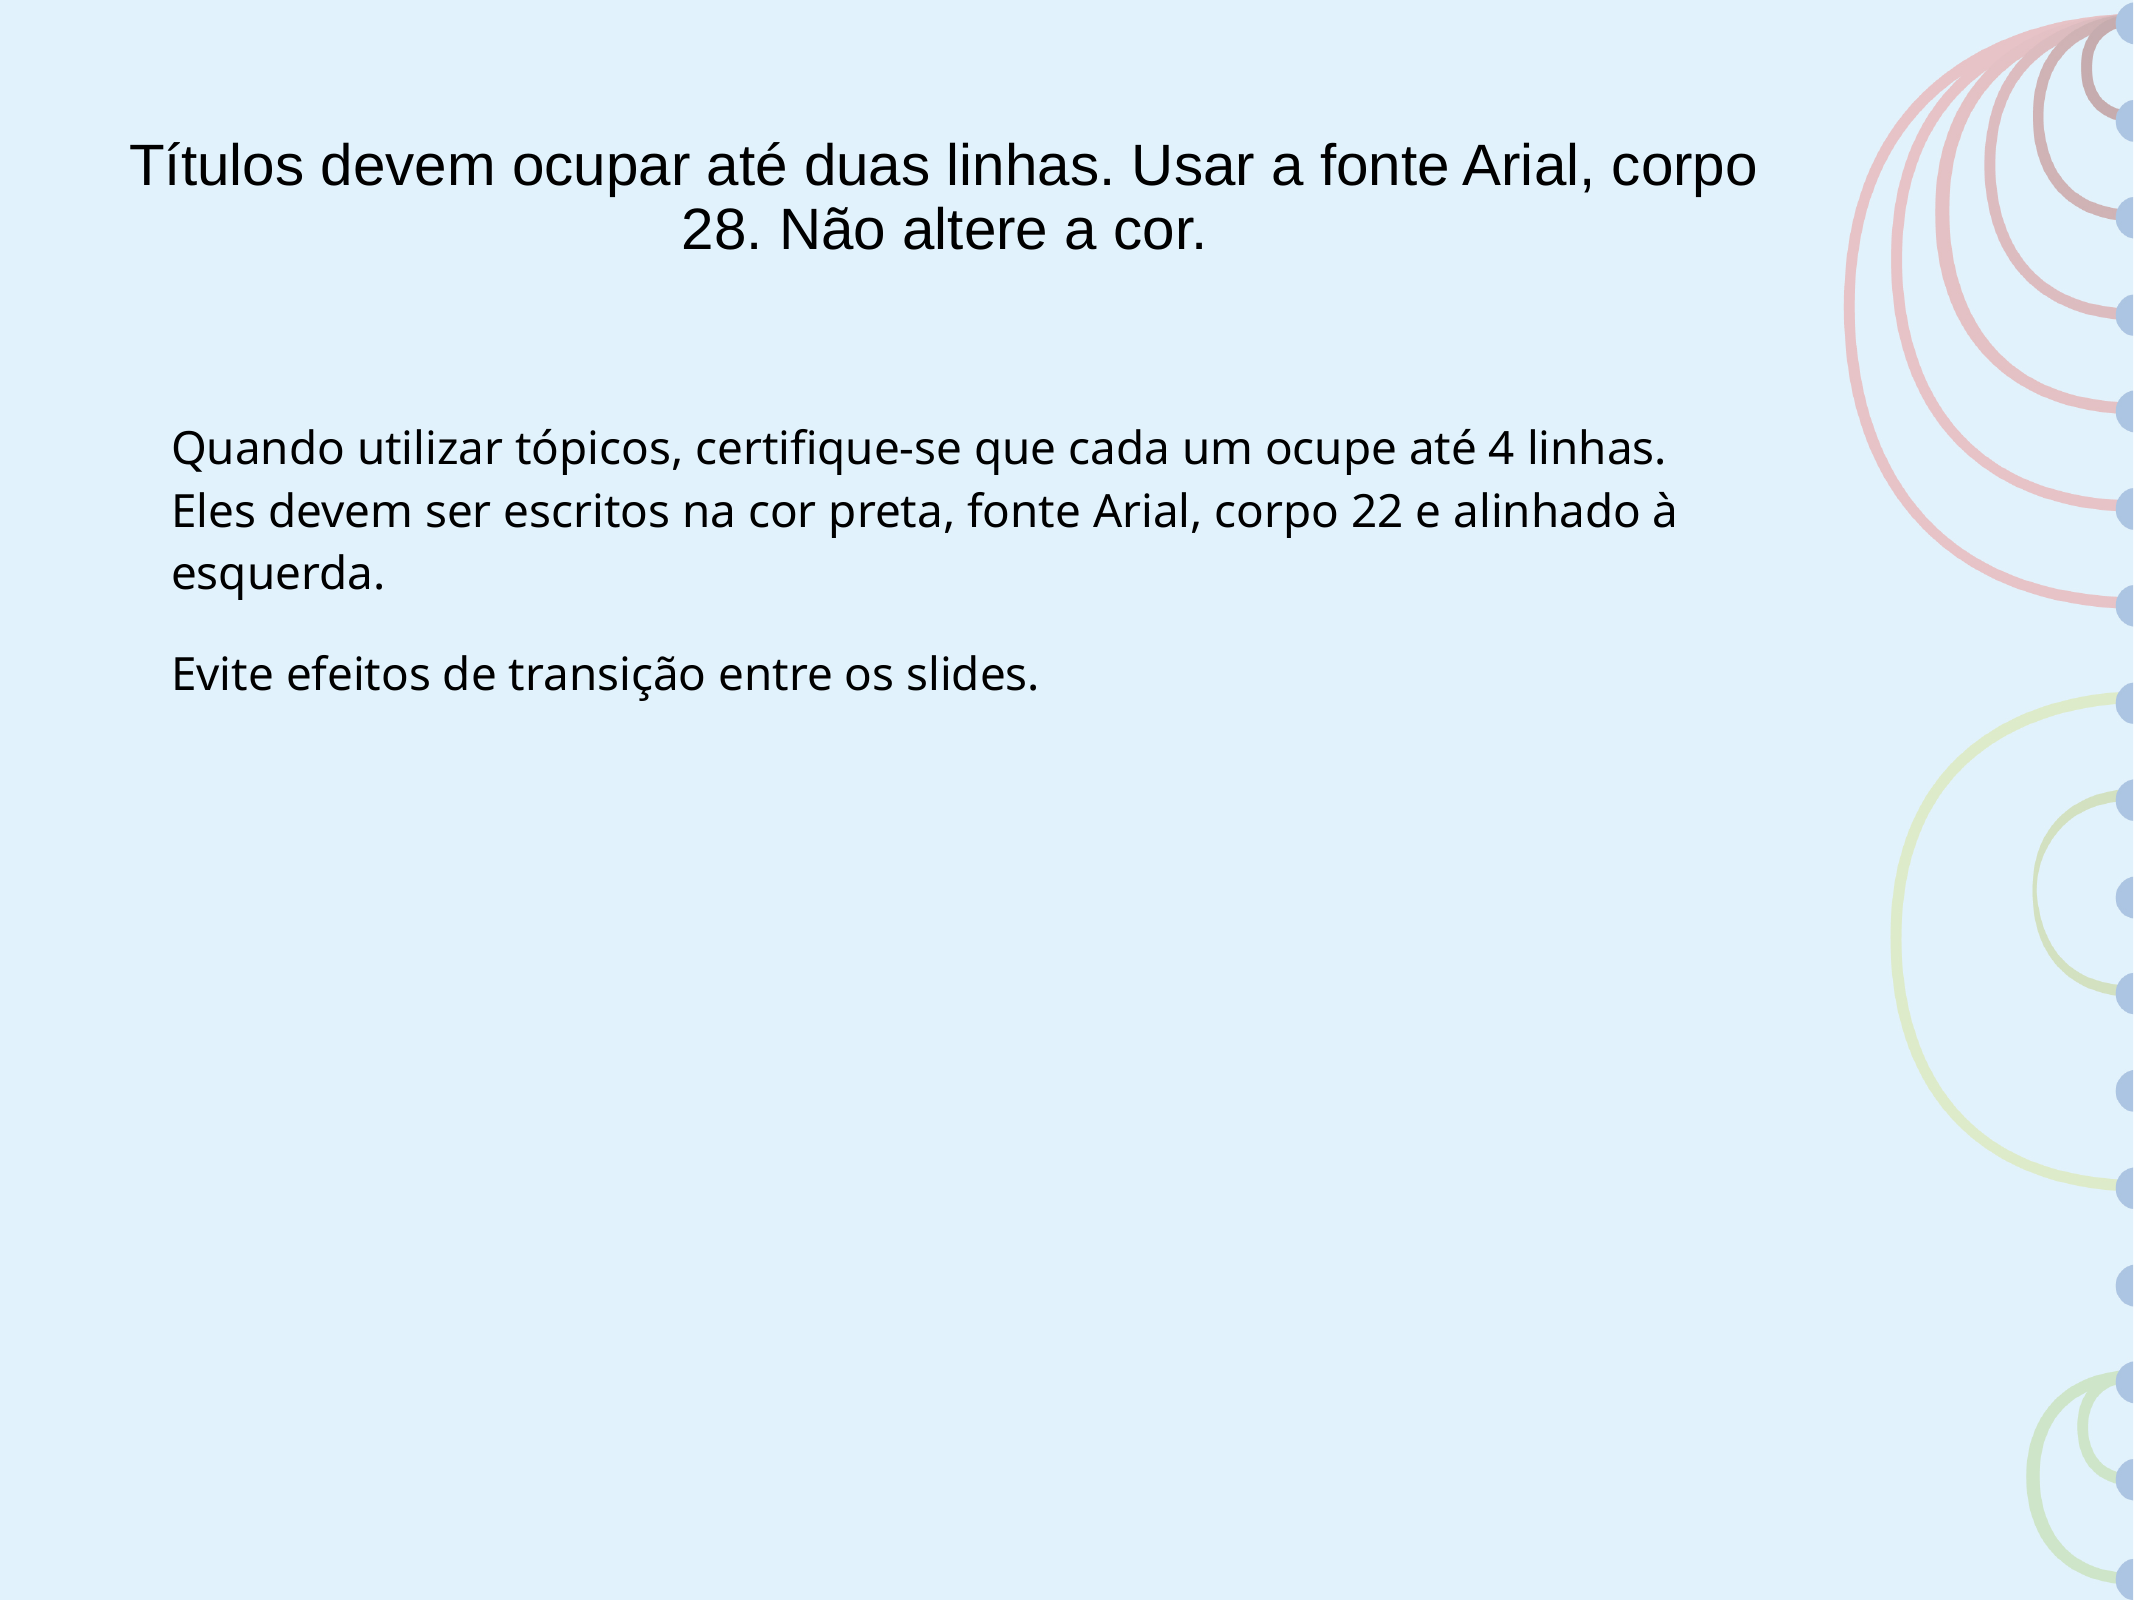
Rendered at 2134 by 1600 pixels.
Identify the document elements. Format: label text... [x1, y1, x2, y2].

picture [0, 0, 2134, 1600]
title Títulos devem ocupar até duas linhas. Usar a fonte Arial, corpo 28. Não altere a cor. [118, 63, 1772, 331]
list Quando utilizar tópicos, certifique-se que cada um ocupe até 4 linhas. Eles devem ser escritos na cor preta, fonte Arial, corpo 22 e alinhado à esquerda. Evite efeitos de transição entre os slides. [171, 415, 1731, 1344]
